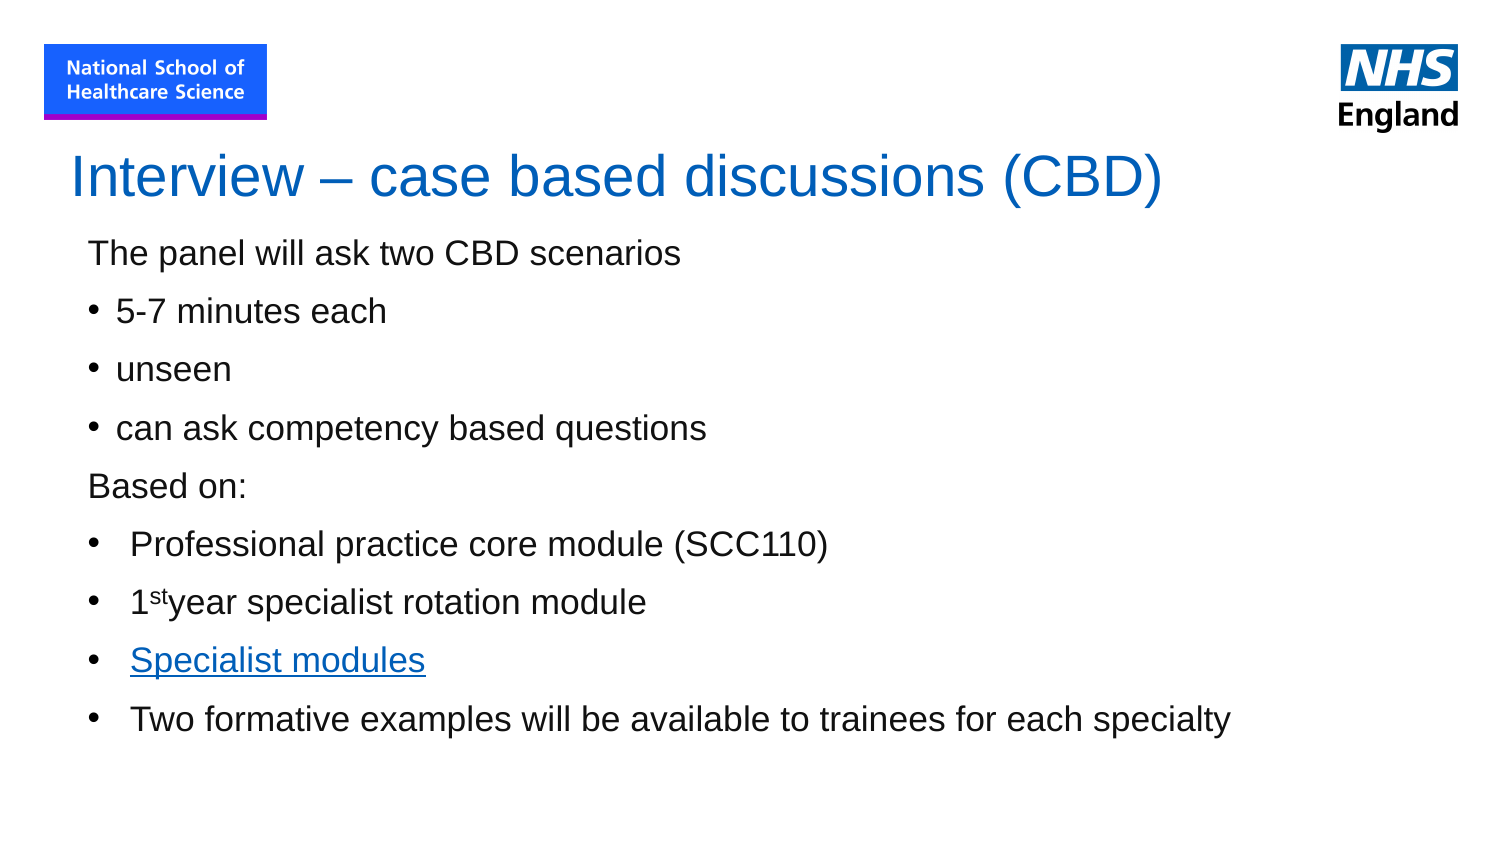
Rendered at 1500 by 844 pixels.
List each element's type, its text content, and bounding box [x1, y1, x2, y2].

title Interview – case based discussions (CBD) [55, 139, 1350, 207]
list The panel will ask two CBD scenarios 5-7 minutes each unseen can ask competency based questions Based on: Professional practice core module (SCC110) 1st year specialist rotation module Specialist modules Two formative examples will be available to trainees for each specialty [76, 224, 1483, 757]
